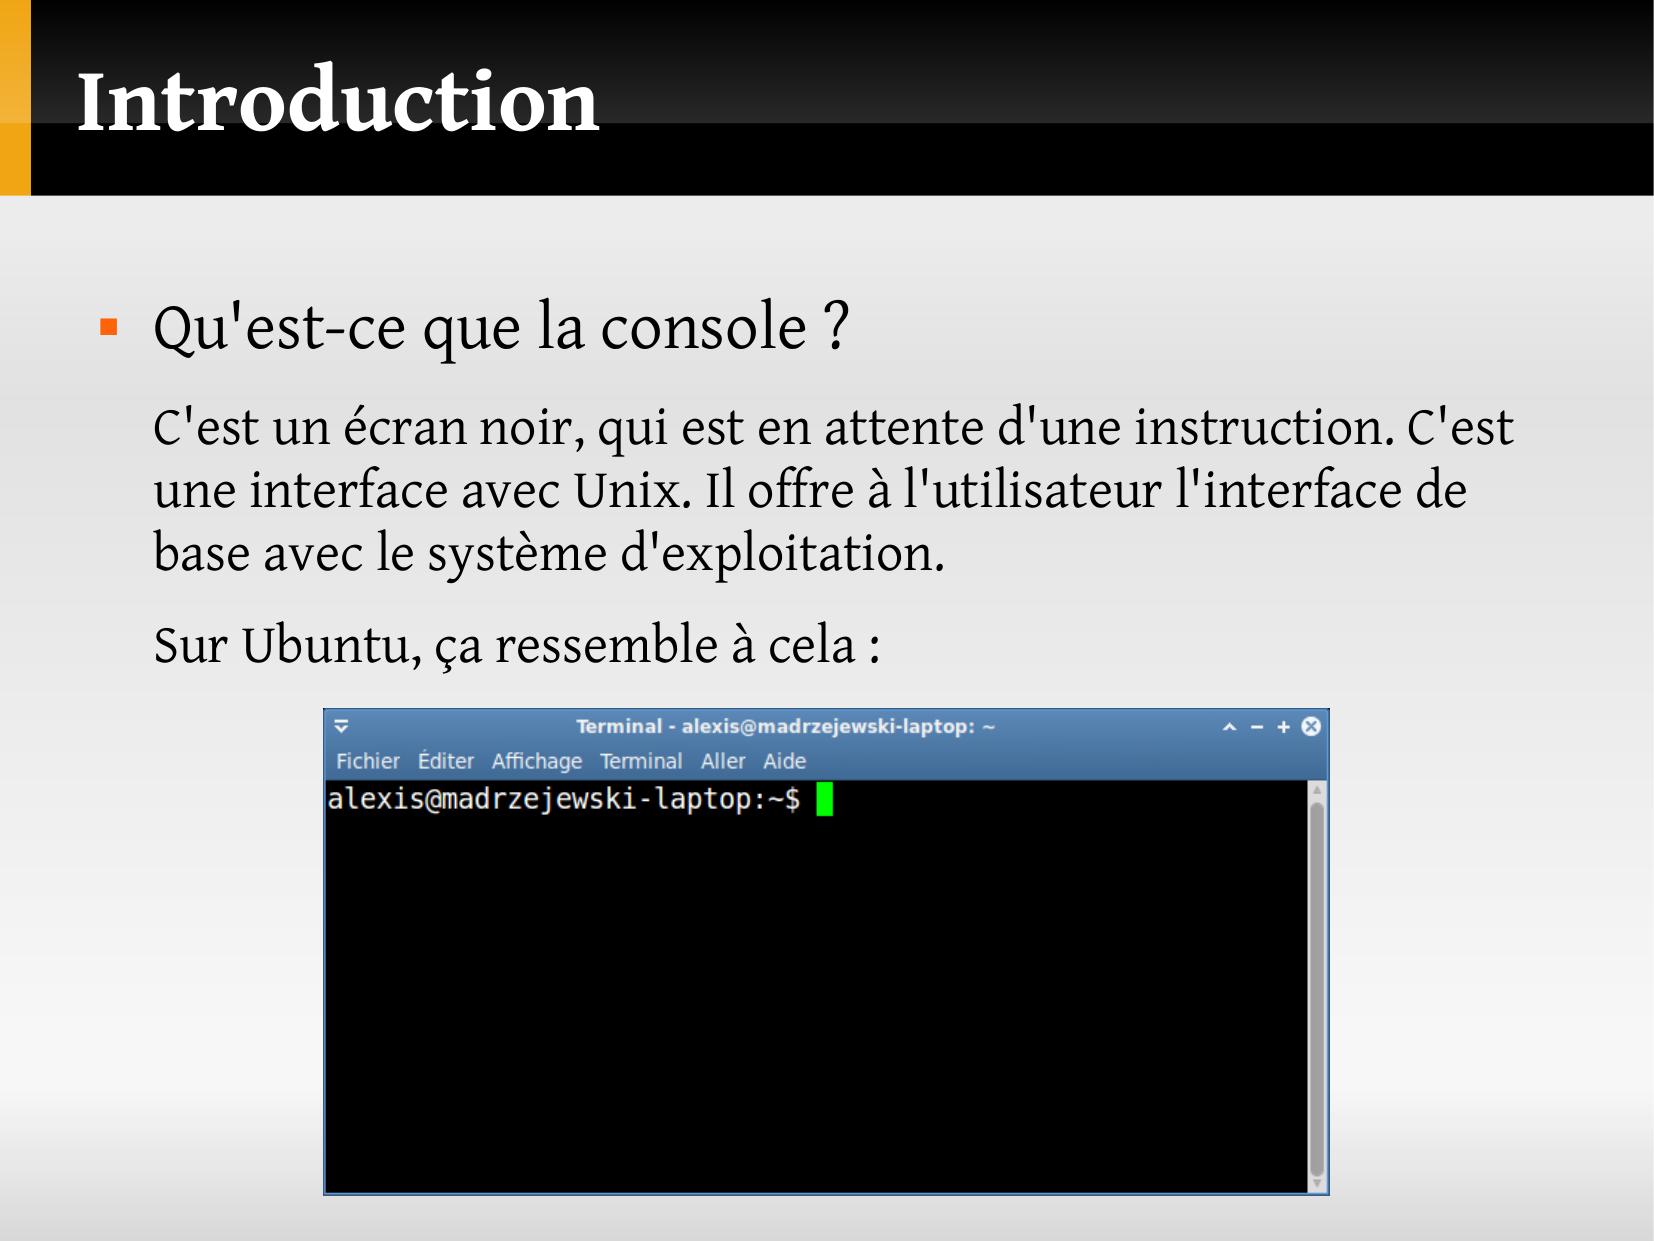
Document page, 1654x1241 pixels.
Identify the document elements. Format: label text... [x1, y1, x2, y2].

picture [0, 0, 1654, 1241]
title Introduction [76, 7, 1565, 200]
list Qu'est-ce que la console ? C'est un écran noir, qui est en attente d'une instruction. C'est une interface avec Unix. Il offre à l'utilisateur l'interface de base avec le système d'exploitation. Sur Ubuntu, ça ressemble à cela : [82, 290, 1571, 1094]
